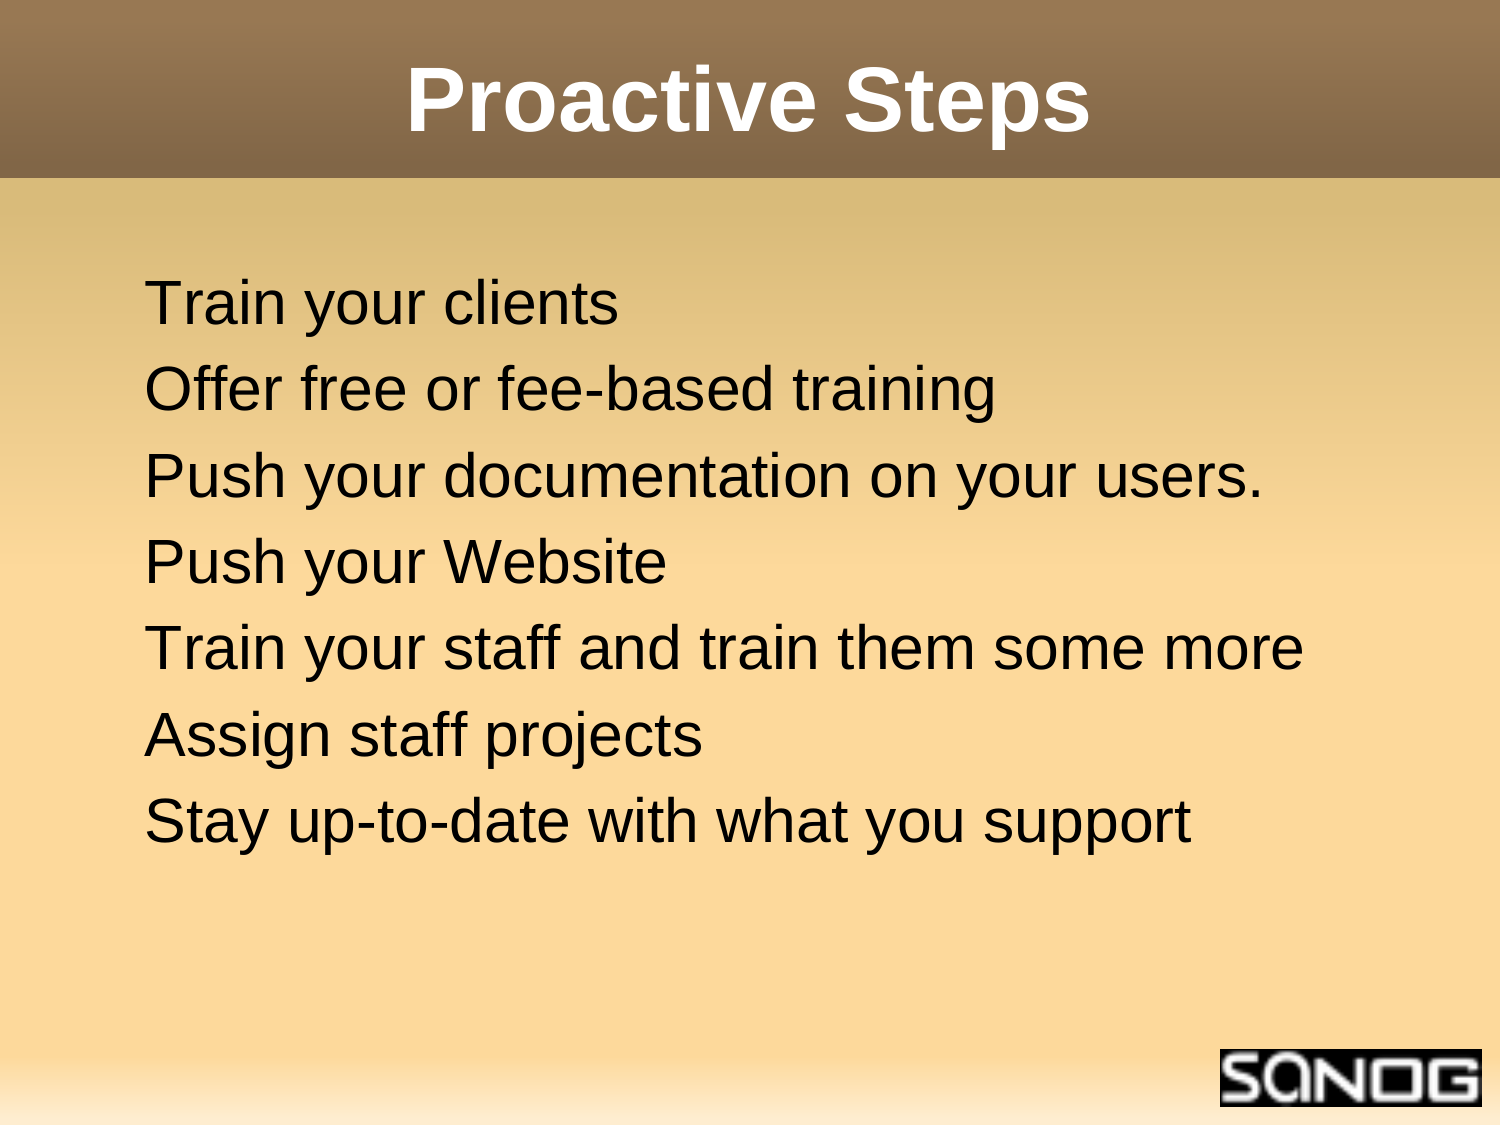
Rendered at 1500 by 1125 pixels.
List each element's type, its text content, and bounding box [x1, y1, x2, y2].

picture [0, 0, 1500, 1125]
list Train your clients Offer free or fee-based training Push your documentation on your users. Push your Website Train your staff and train them some more Assign staff projects Stay up-to-date with what you support [112, 260, 1388, 936]
title Proactive Steps [112, 5, 1388, 193]
